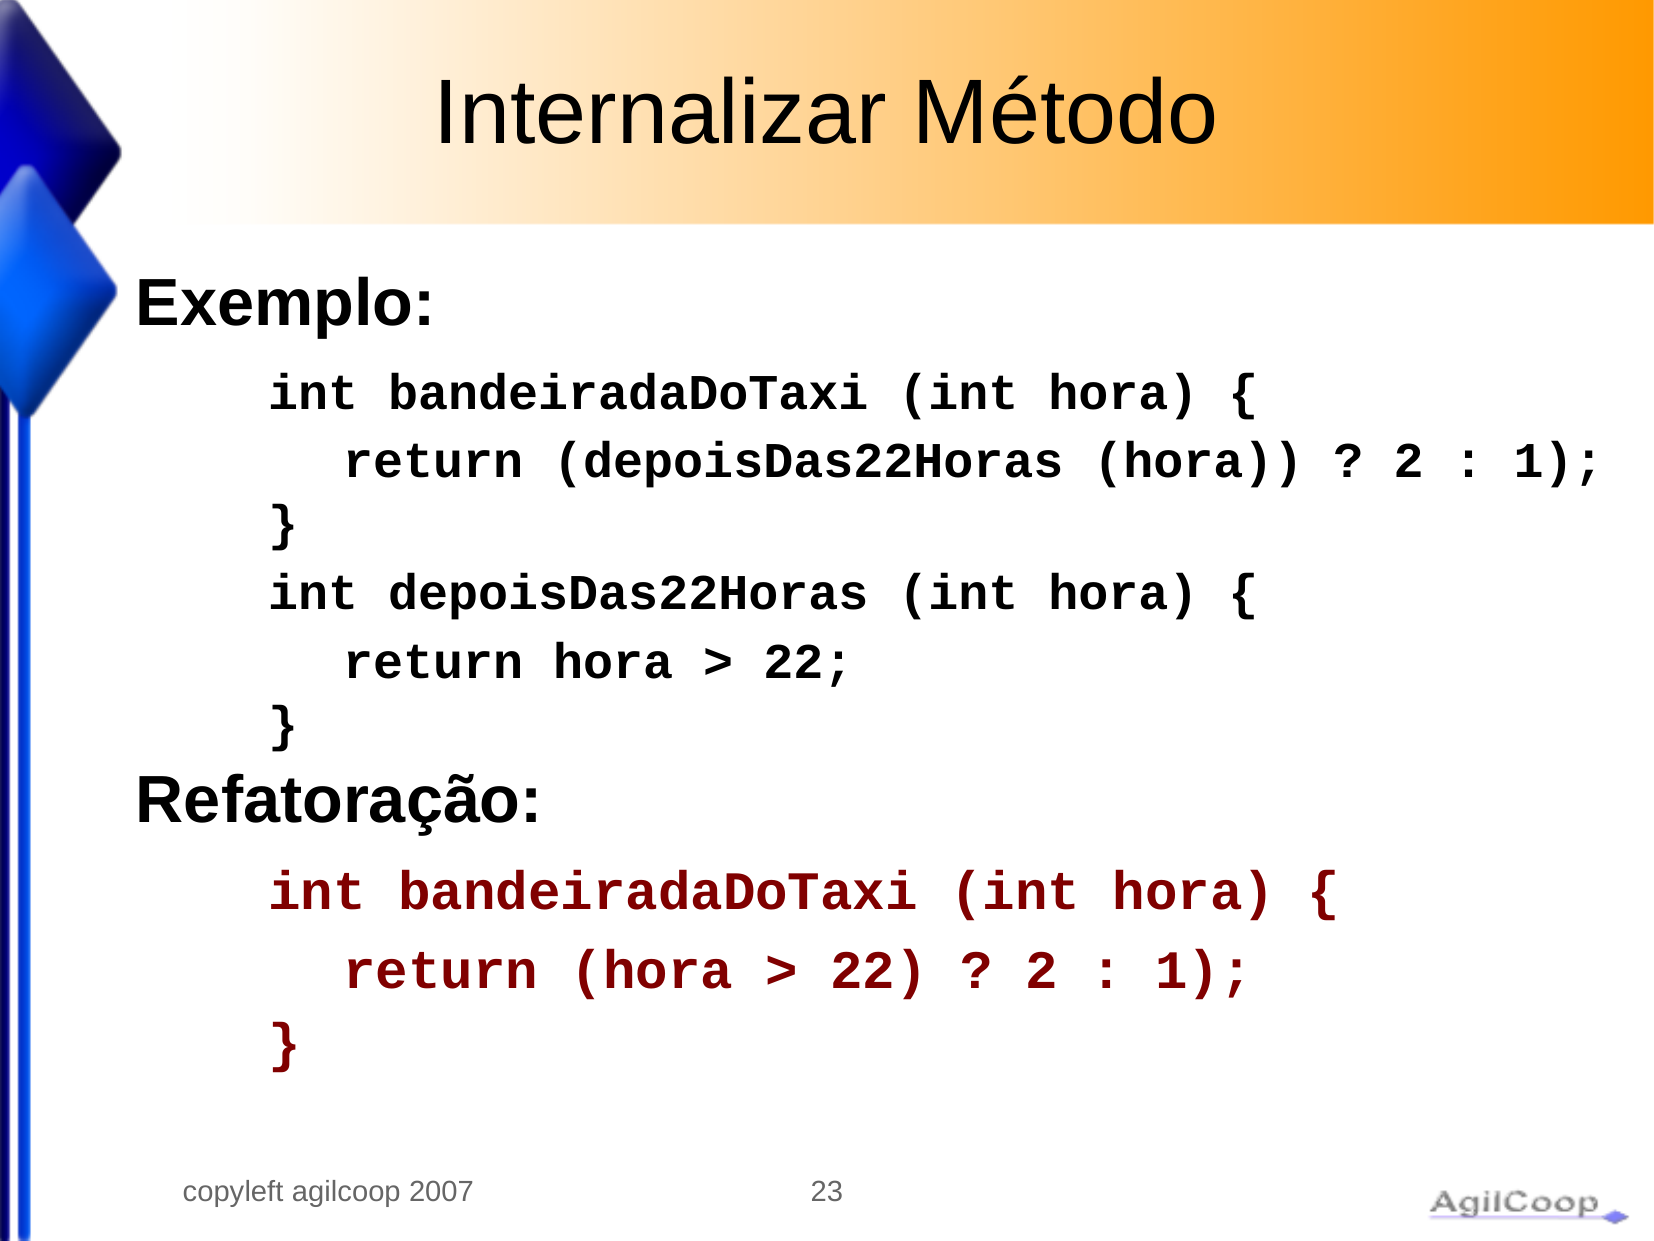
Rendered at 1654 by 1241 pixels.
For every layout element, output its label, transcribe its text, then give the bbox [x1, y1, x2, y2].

title Internalizar Método [82, 8, 1571, 216]
picture [0, 0, 1654, 1241]
list Exemplo: int bandeiradaDoTaxi (int hora) { return (depoisDas22Horas (hora)) ? 2 : 1); } int depoisDas22Horas (int hora) { return hora > 22; } Refatoração: int bandeiradaDoTaxi (int hora) { return (hora > 22) ? 2 : 1); } [118, 271, 1607, 1160]
